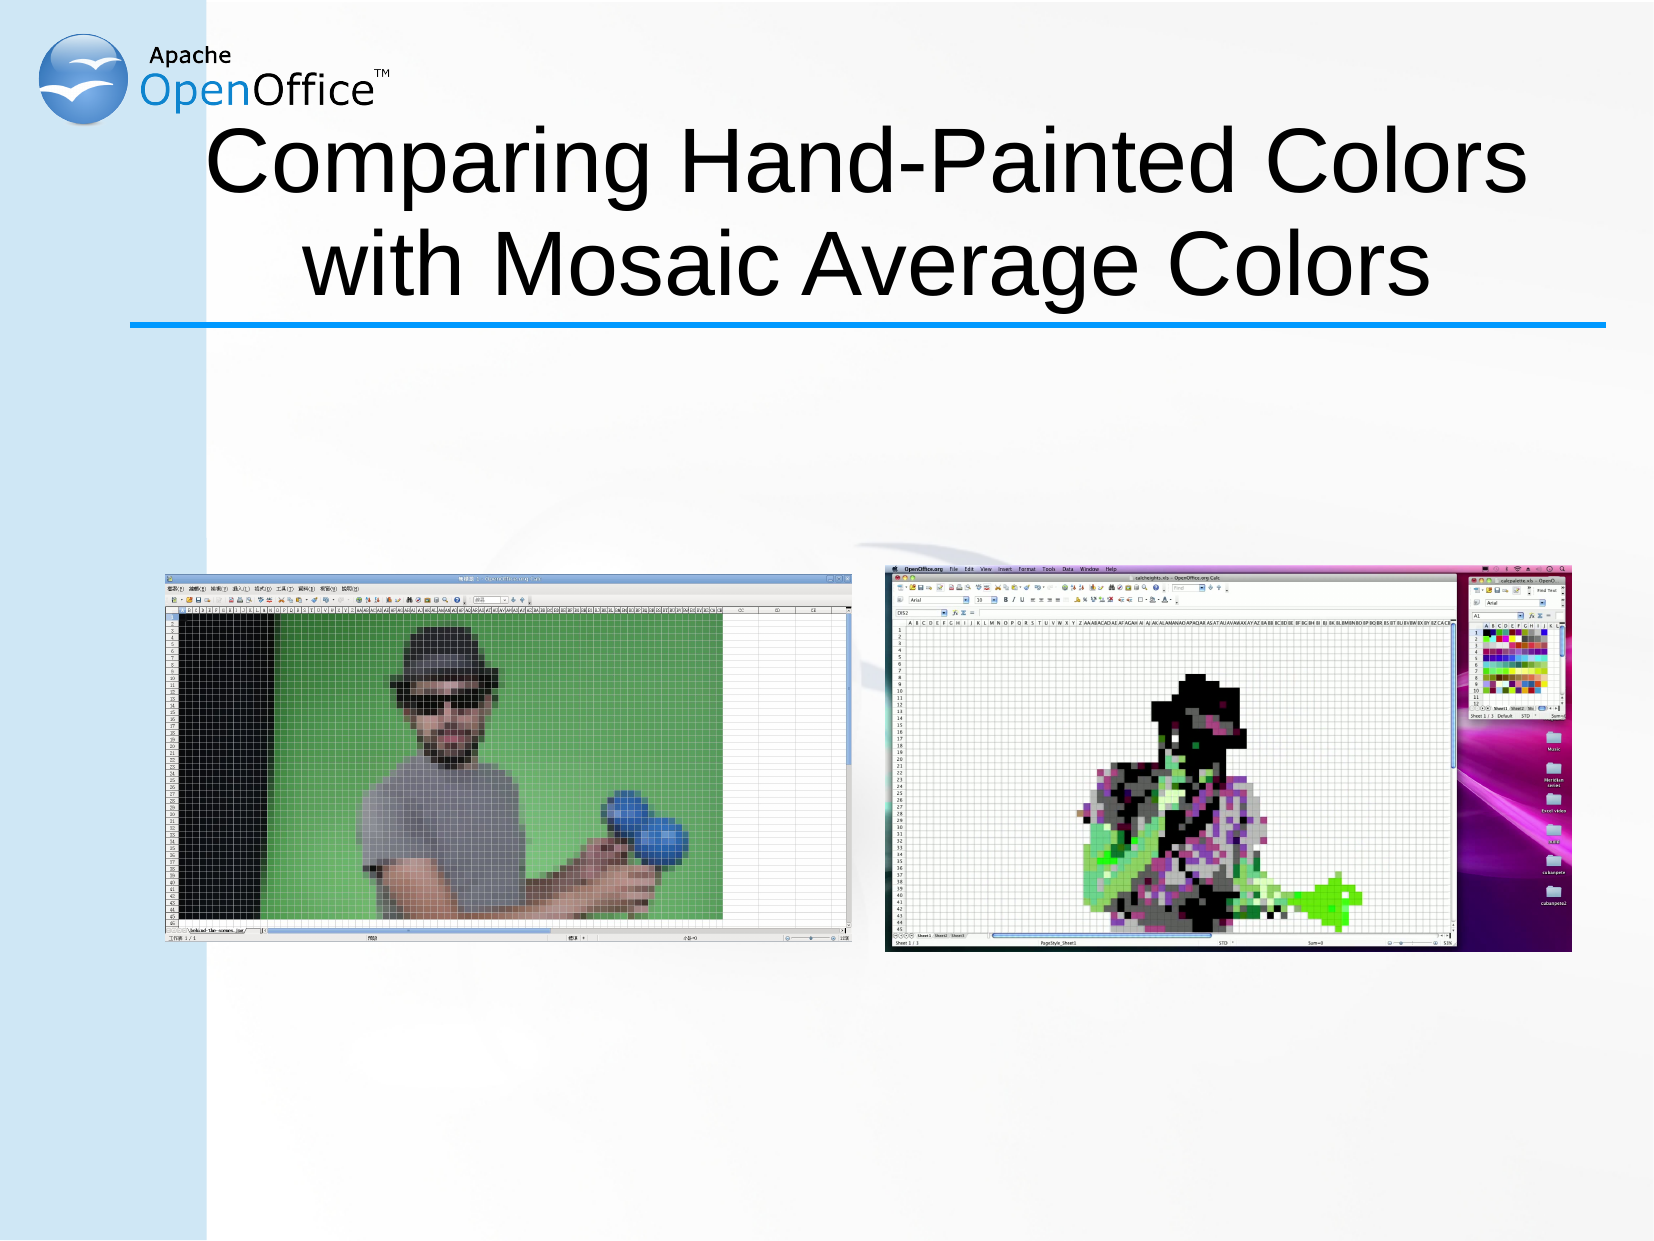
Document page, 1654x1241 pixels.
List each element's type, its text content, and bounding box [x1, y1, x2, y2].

picture [35, 2, 1654, 1241]
title Comparing Hand-Painted Colors with Mosaic Average Colors [165, 108, 1571, 316]
